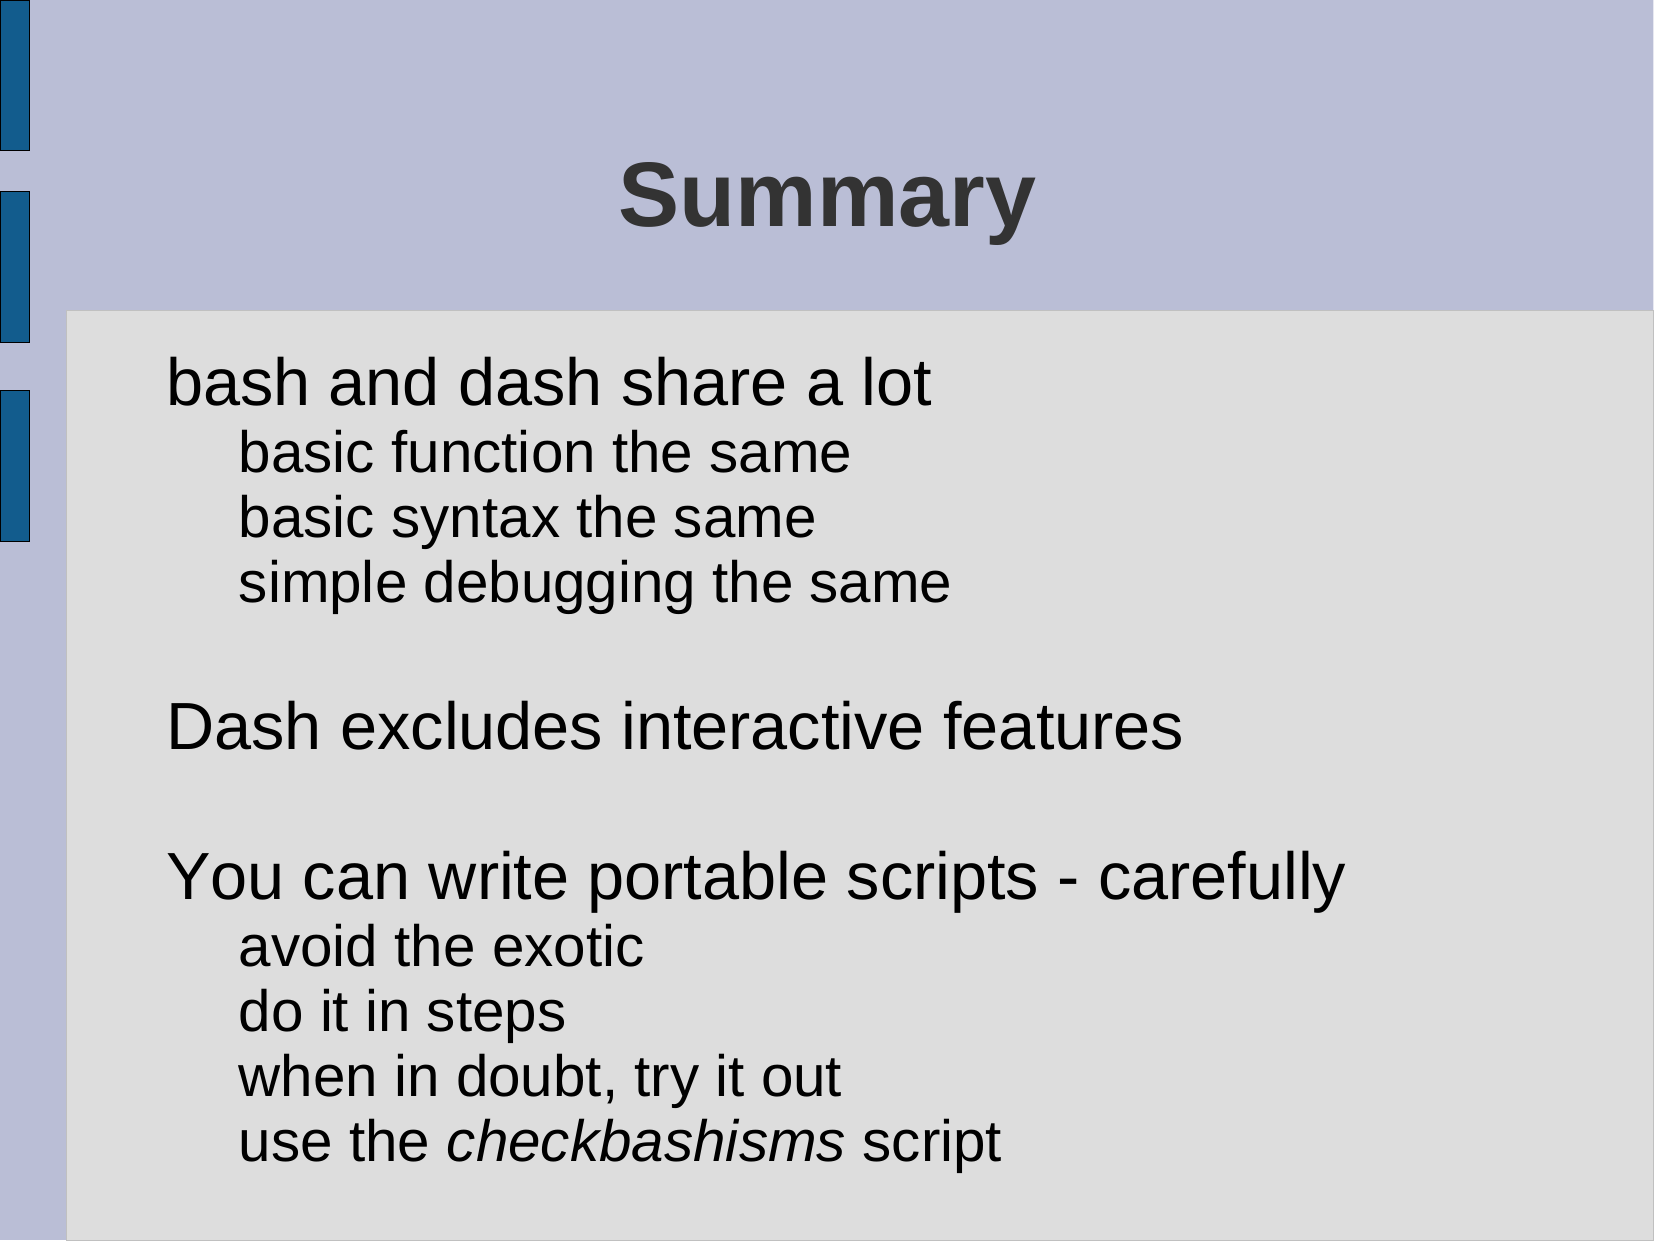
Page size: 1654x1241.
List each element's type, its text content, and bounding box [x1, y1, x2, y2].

list bash and dash share a lot basic function the same basic syntax the same simple debugging the same Dash excludes interactive features You can write portable scripts - carefully avoid the exotic do it in steps when in doubt, try it out use the checkbashisms script [121, 344, 1534, 1173]
title Summary [121, 98, 1534, 291]
